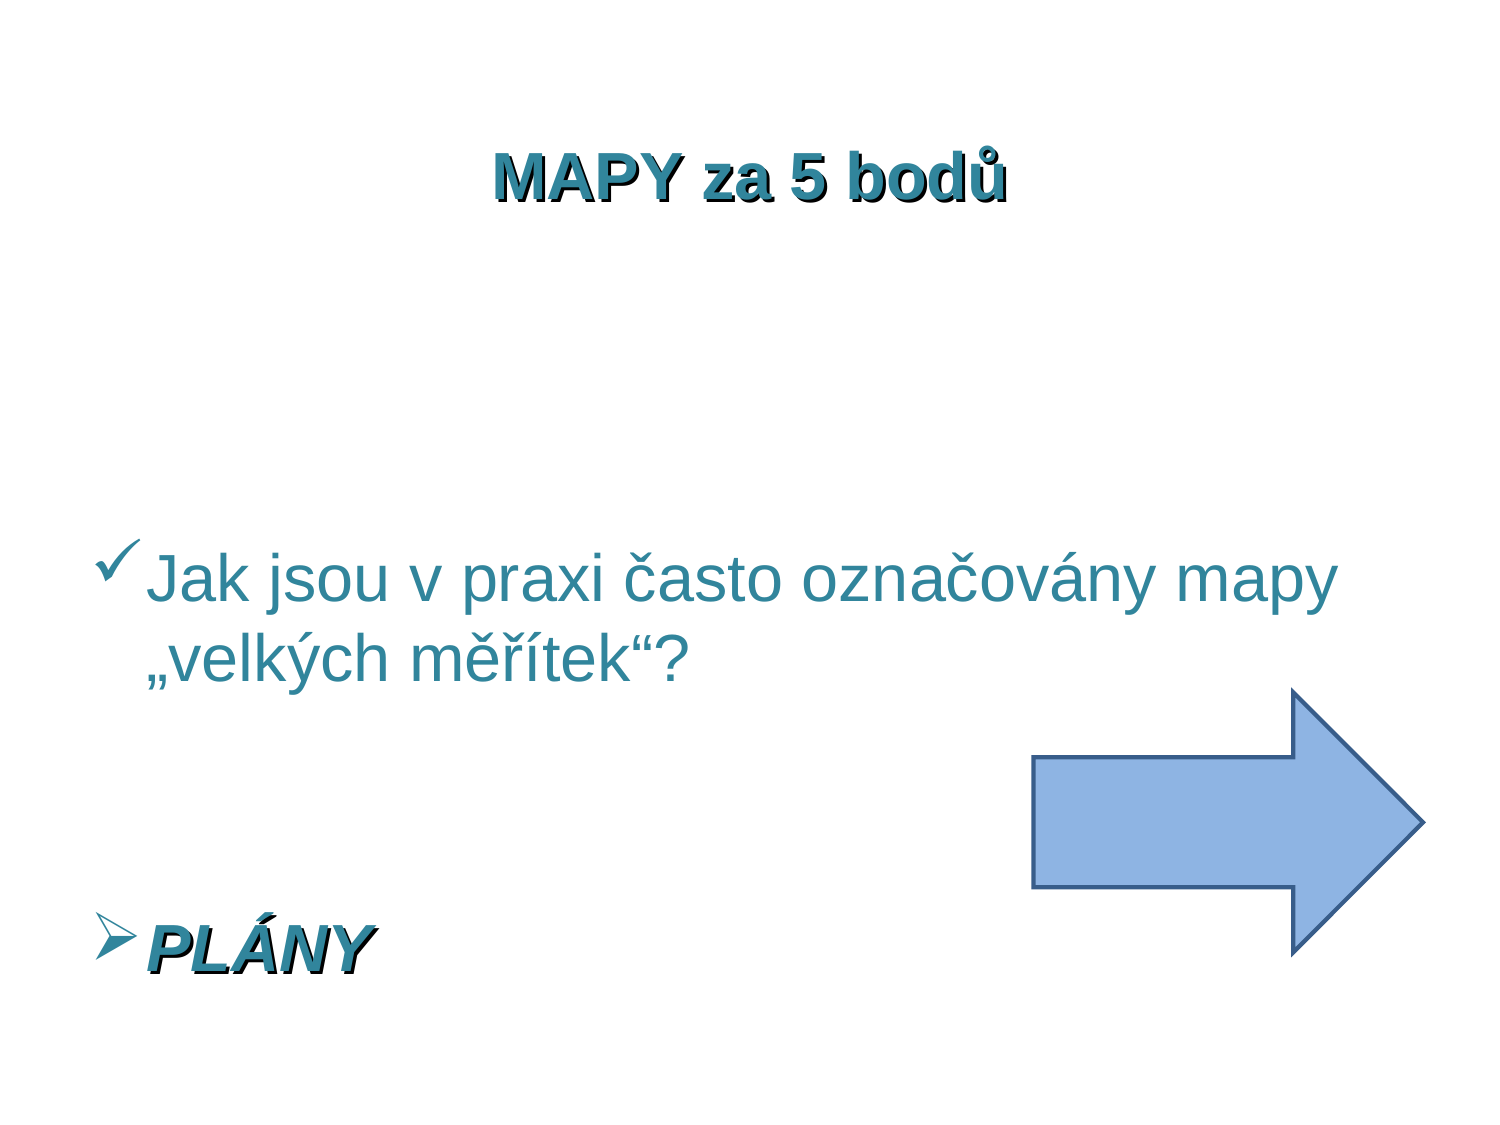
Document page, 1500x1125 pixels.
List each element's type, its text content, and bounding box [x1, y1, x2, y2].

title MAPY za 5 bodů [75, 113, 1426, 233]
list Jak jsou v praxi často označovány mapy „velkých měřítek“? PLÁNY [75, 527, 1426, 1079]
text_box [1033, 692, 1424, 953]
